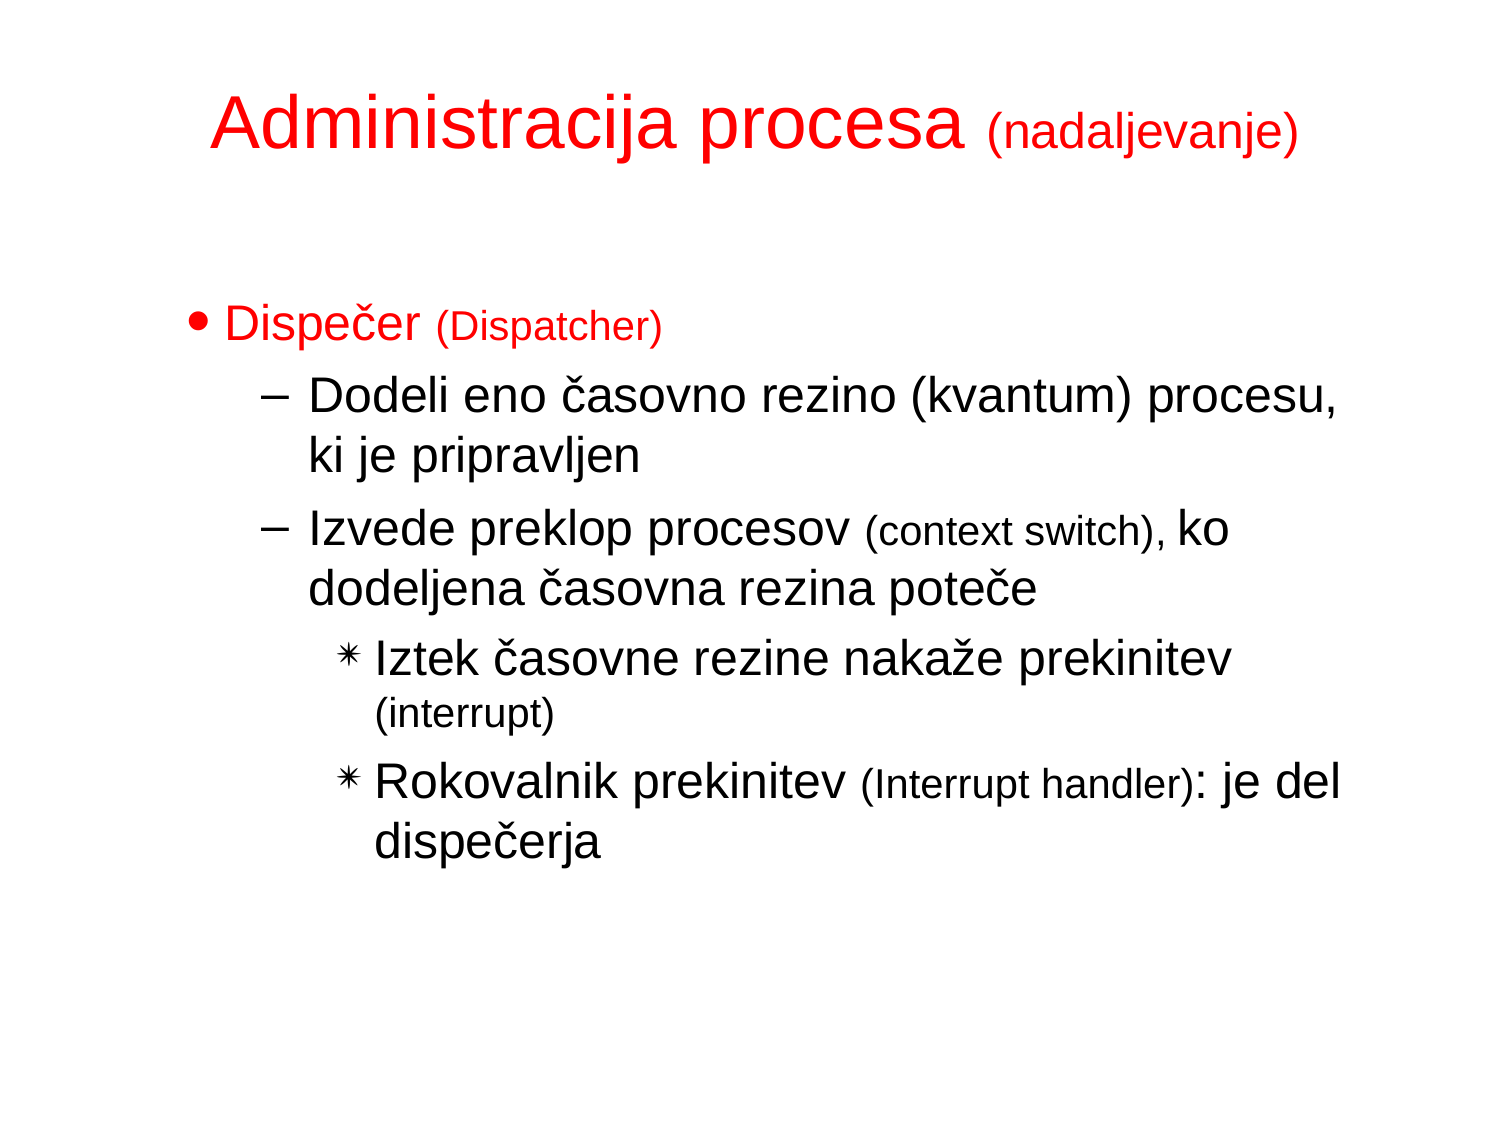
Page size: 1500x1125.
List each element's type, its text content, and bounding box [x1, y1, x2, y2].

list Dispečer (Dispatcher) Dodeli eno časovno rezino (kvantum) procesu, ki je pripravljen Izvede preklop procesov (context switch), ko dodeljena časovna rezina poteče Iztek časovne rezine nakaže prekinitev (interrupt) Rokovalnik prekinitev (Interrupt handler): je del dispečerja [171, 282, 1404, 958]
title Administracija procesa (nadaljevanje) [190, 66, 1321, 172]
